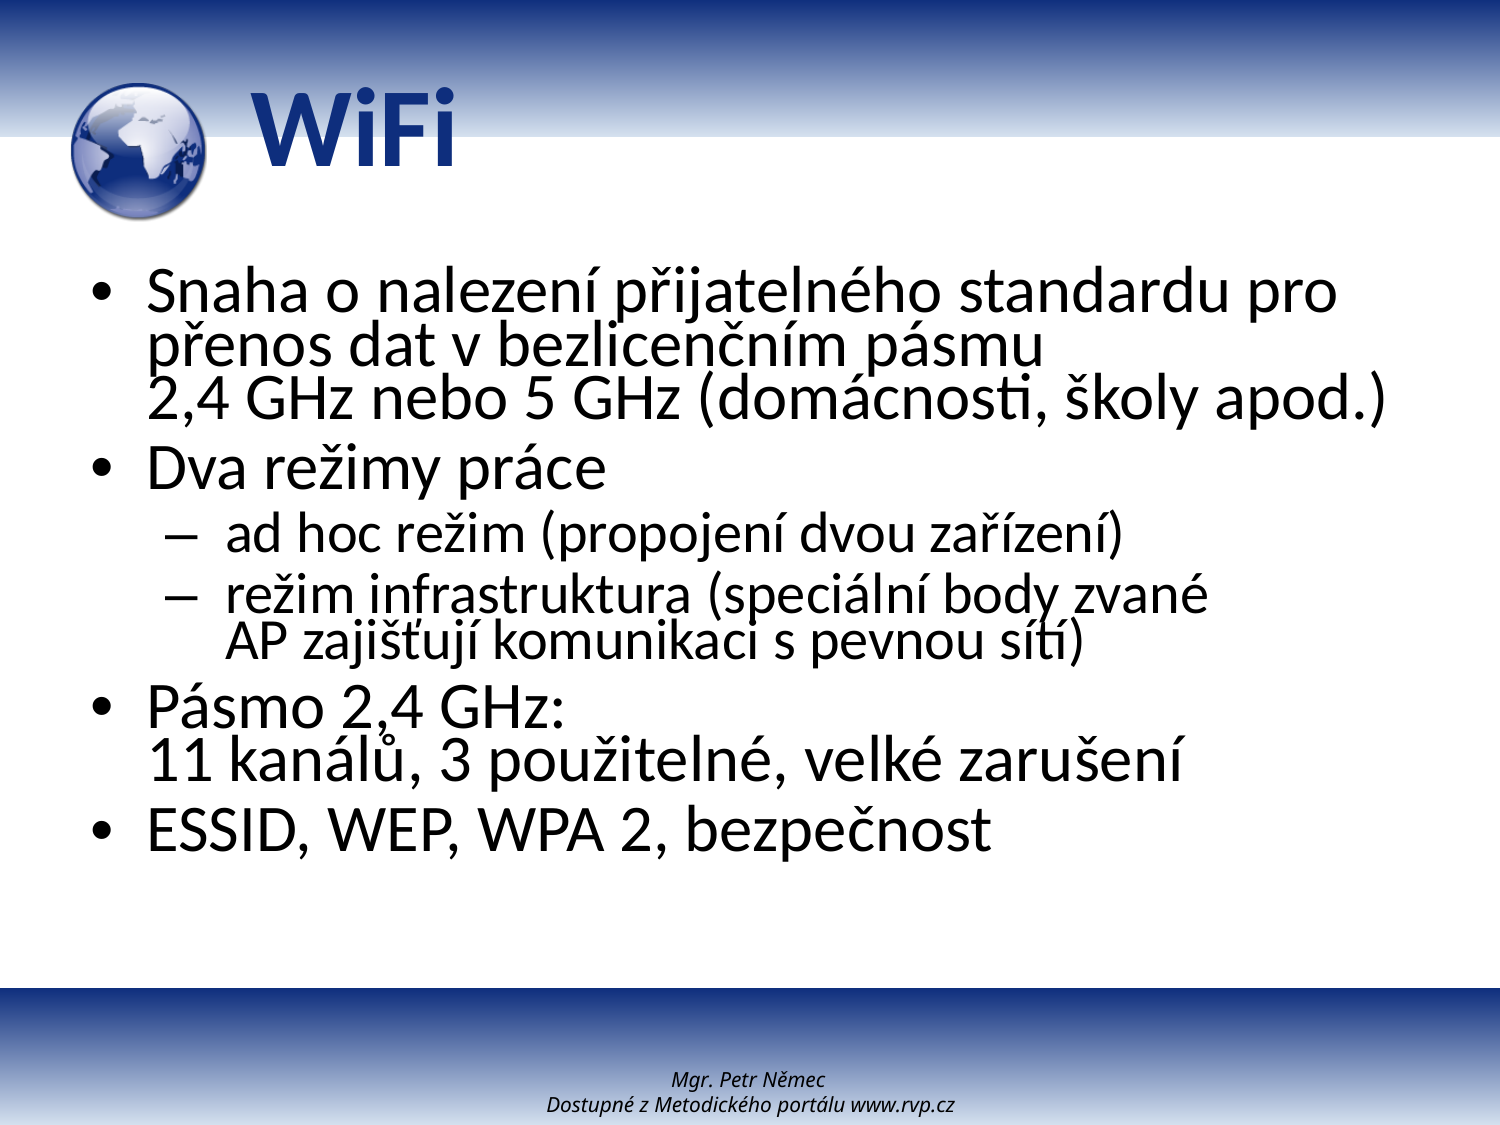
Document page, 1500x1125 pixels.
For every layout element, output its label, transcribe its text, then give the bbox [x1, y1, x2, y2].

picture [69, 83, 207, 222]
title WiFi [235, 45, 1426, 233]
list Snaha o nalezení přijatelného standardu pro přenos dat v bezlicenčním pásmu 2,4 GHz nebo 5 GHz (domácnosti, školy apod.) Dva režimy práce ad hoc režim (propojení dvou zařízení) režim infrastruktura (speciální body zvané AP zajišťují komunikaci s pevnou sítí) Pásmo 2,4 GHz: 11 kanálů, 3 použitelné, velké zarušení ESSID, WEP, WPA 2, bezpečnost [75, 262, 1426, 1083]
